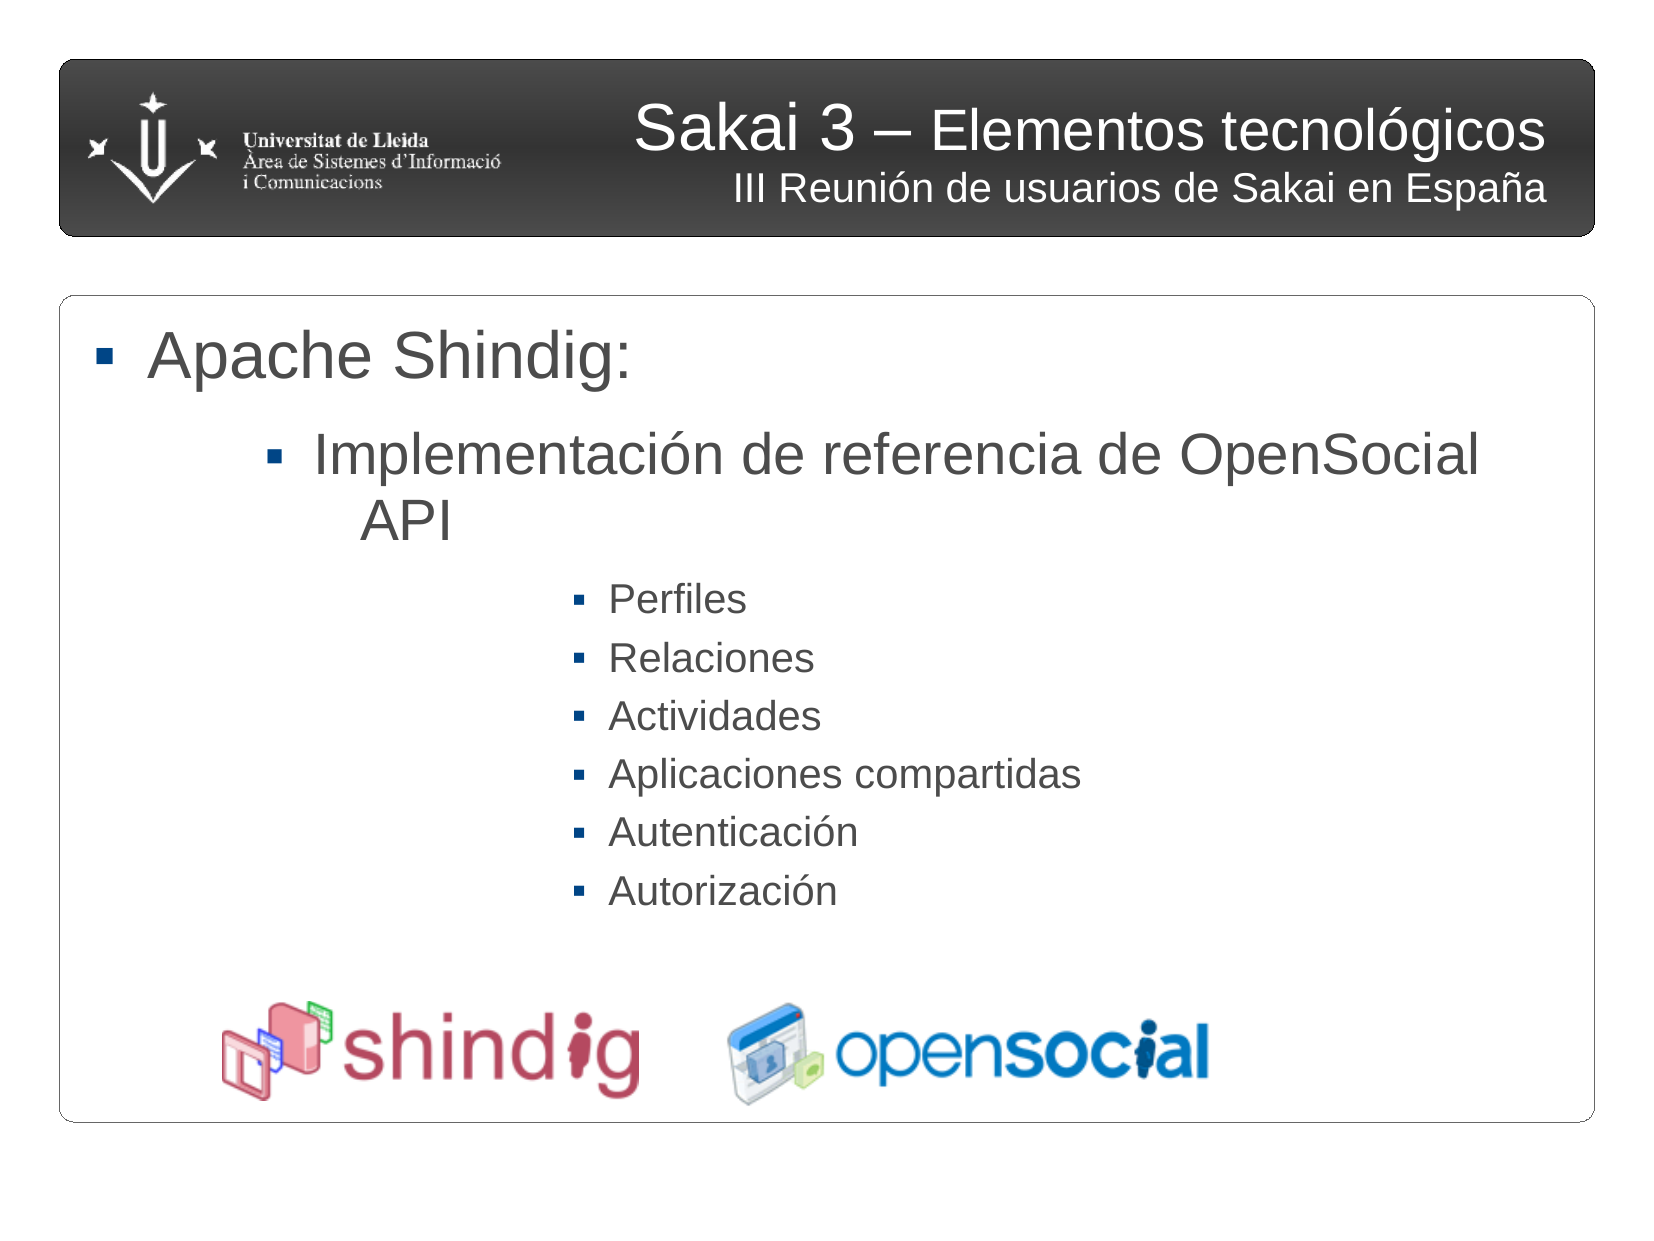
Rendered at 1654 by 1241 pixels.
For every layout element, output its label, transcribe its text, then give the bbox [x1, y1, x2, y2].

title Sakai 3 – Elementos tecnológicos III Reunión de usuarios de Sakai en España [501, 76, 1548, 225]
picture [719, 991, 1216, 1113]
picture [64, 75, 530, 225]
picture [222, 1001, 639, 1101]
list Apache Shindig: Implementación de referencia de OpenSocial API Perfiles Relaciones Actividades Aplicaciones compartidas Autenticación Autorización [76, 318, 1565, 1183]
